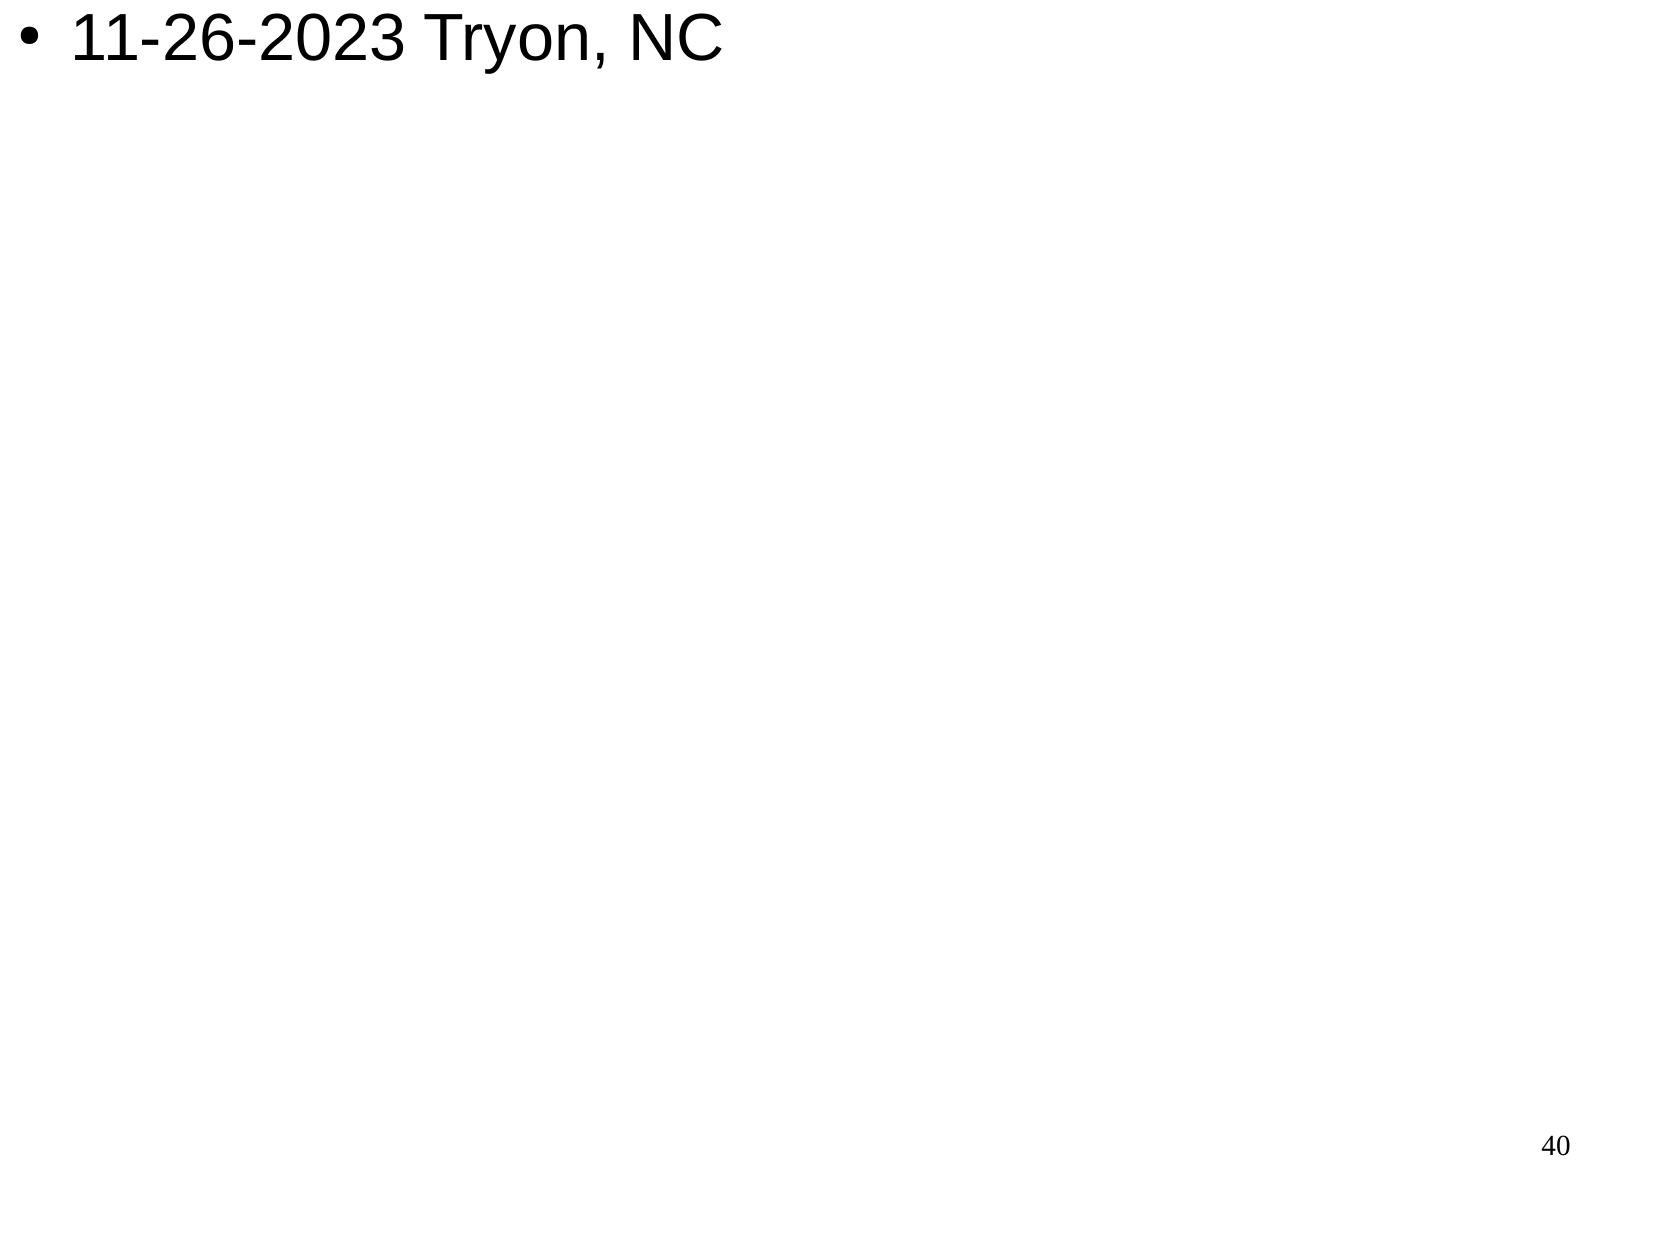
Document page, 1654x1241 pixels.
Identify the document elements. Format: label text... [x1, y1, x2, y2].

list 11-26-2023 Tryon, NC [0, 0, 1651, 1238]
